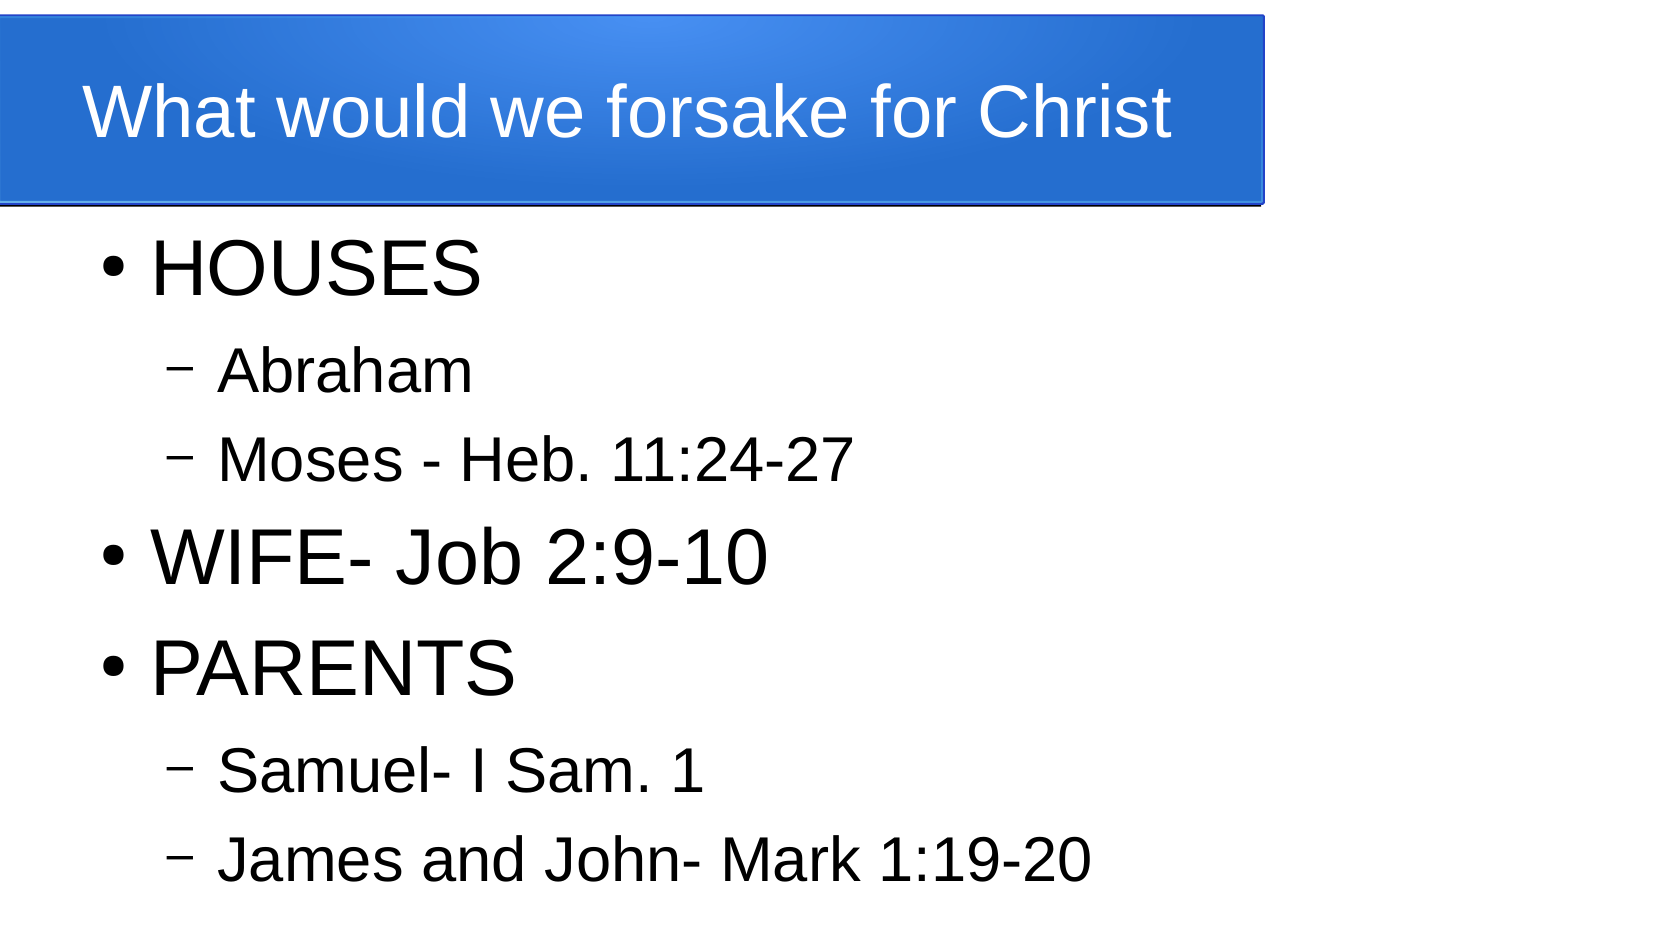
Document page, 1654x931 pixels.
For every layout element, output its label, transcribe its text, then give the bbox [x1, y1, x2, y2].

title What would we forsake for Christ [82, 35, 1235, 189]
list HOUSES Abraham Moses - Heb. 11:24-27 WIFE- Job 2:9-10 PARENTS Samuel- I Sam. 1 James and John- Mark 1:19-20 [82, 224, 1571, 901]
